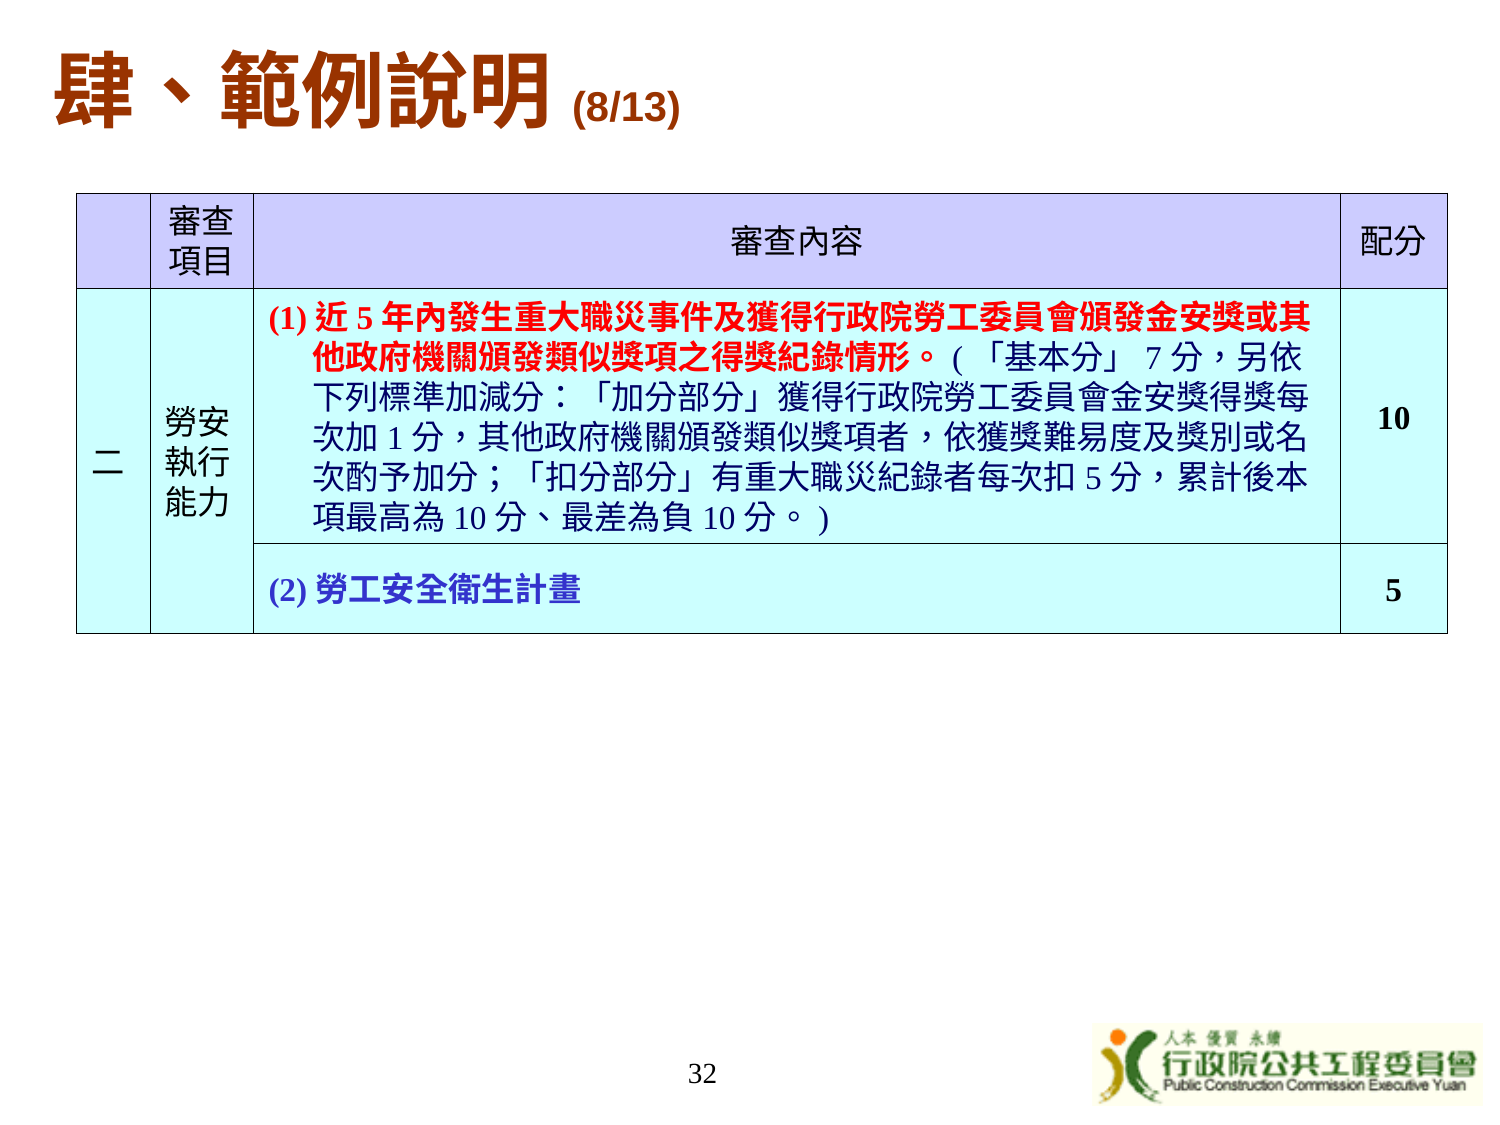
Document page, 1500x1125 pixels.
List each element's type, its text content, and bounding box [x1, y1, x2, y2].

text_box <編號> [643, 1046, 762, 1098]
table_cell 二 [77, 289, 150, 633]
table_header 審查 項目 [151, 194, 253, 288]
table_cell (1)近5年內發生重大職災事件及獲得行政院勞工委員會頒發金安獎或其他政府機關頒發類似獎項之得獎紀錄情形。(「基本分」7分，另依下列標準加減分：「加分部分」獲得行政院勞工委員會金安獎得獎每次加1分，其他政府機關頒發類似獎項者，依獲獎難易度及獎別或名次酌予加分；「扣分部分」有重大職災紀錄者每次扣5分，累計後本項最高為10分、最差為負10分。) [254, 289, 1340, 543]
table_cell 勞安執行能力 [151, 289, 253, 633]
table_cell 5 [1341, 544, 1447, 633]
picture [1092, 1023, 1483, 1106]
table_cell (2)勞工安全衛生計畫 [254, 544, 1340, 633]
table_header 配分 [1341, 194, 1447, 288]
title 肆、範例說明(8/13) [37, 25, 1461, 152]
table_header 審查內容 [254, 194, 1340, 288]
table_header [77, 194, 150, 288]
table_cell 10 [1341, 289, 1447, 543]
